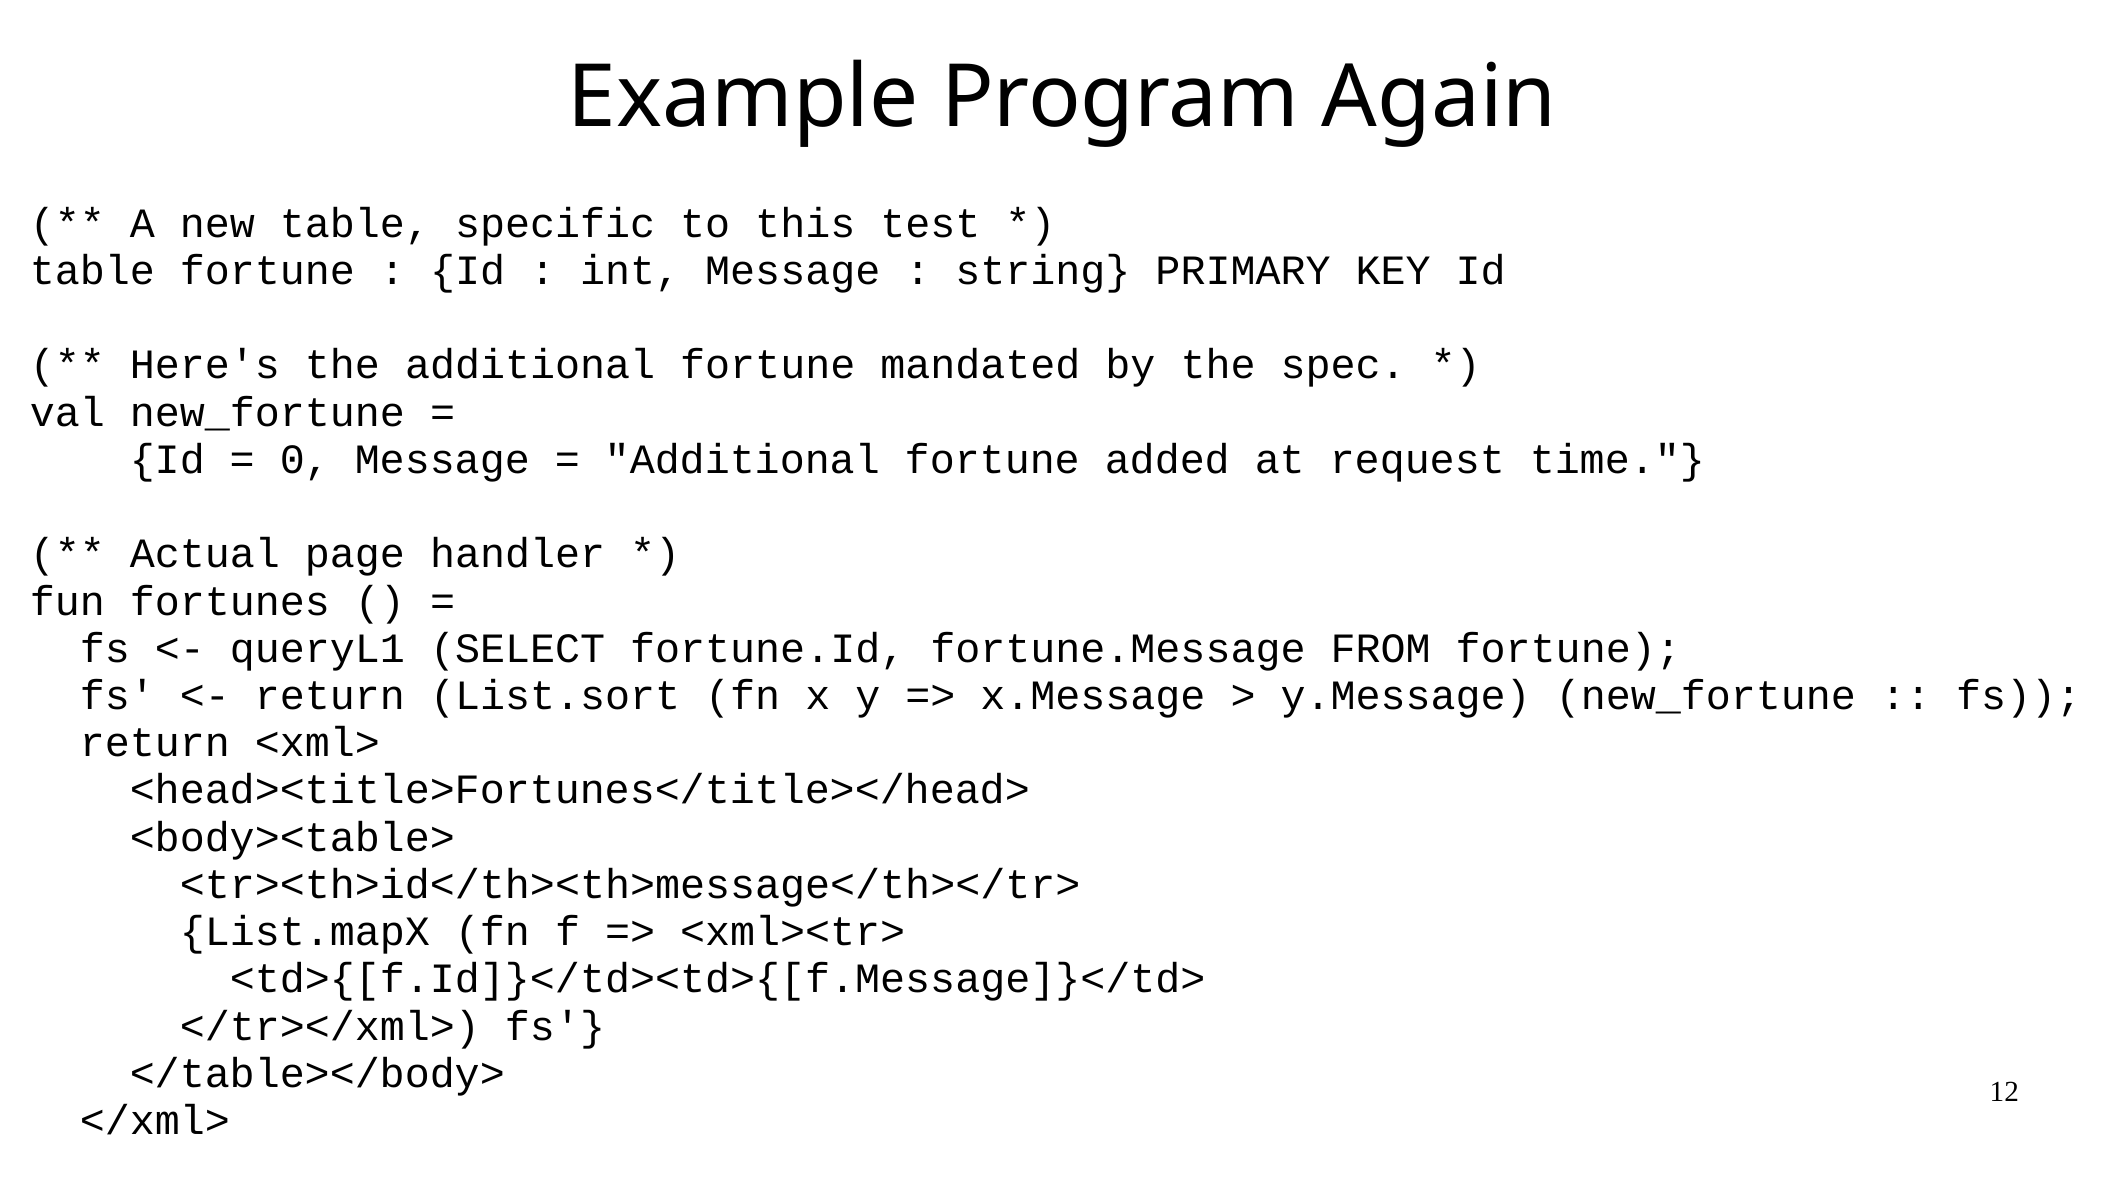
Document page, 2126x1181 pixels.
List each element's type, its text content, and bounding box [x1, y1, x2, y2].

text_box (** A new table, specific to this test *) table fortune : {Id : int, Message : string} PRIMARY KEY Id (** Here's the additional fortune mandated by the spec. *) val new_fortune = {Id = 0, Message = "Additional fortune added at request time."} (** Actual page handler *) fun fortunes () = fs <- queryL1 (SELECT fortune.Id, fortune.Message FROM fortune); fs' <- return (List.sort (fn x y => x.Message > y.Message) (new_fortune :: fs)); return <xml> <head><title>Fortunes</title></head> <body><table> <tr><th>id</th><th>message</th></tr> {List.mapX (fn f => <xml><tr> <td>{[f.Id]}</td><td>{[f.Message]}</td> </tr></xml>) fs'} </table></body> </xml> [15, 195, 2101, 1171]
title Example Program Again [106, 0, 2020, 191]
